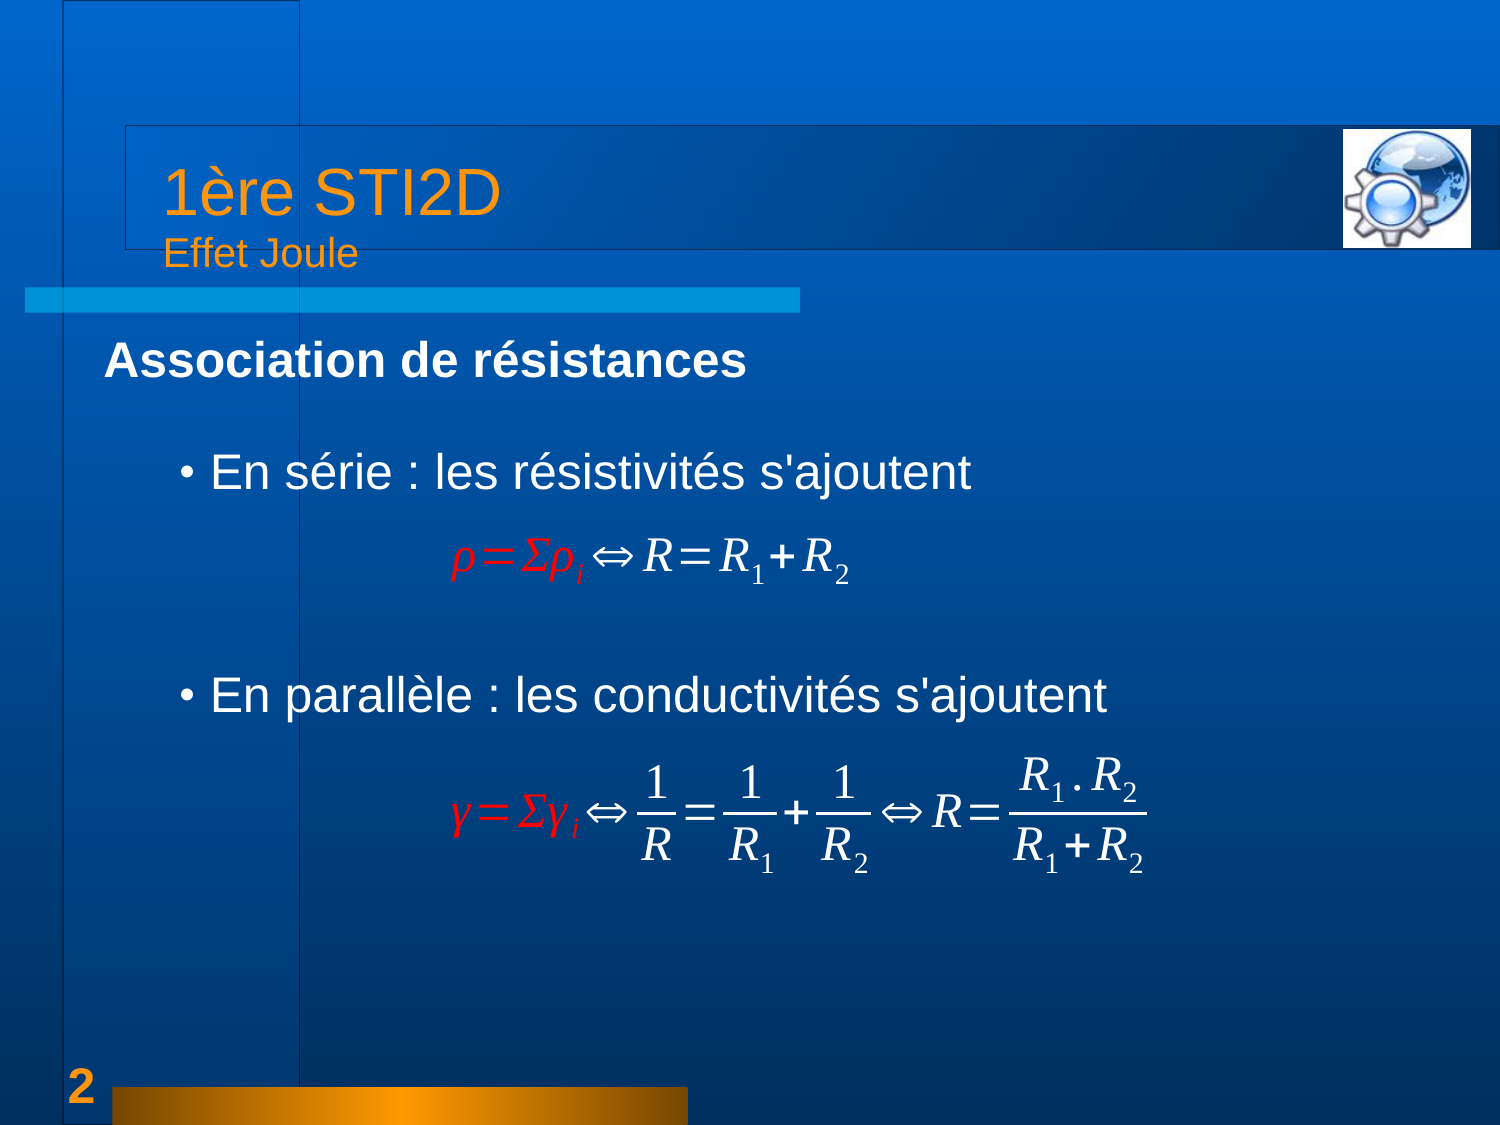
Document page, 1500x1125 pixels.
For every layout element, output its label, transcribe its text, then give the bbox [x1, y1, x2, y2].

chart [442, 746, 1155, 880]
chart [442, 528, 856, 591]
text_box Association de résistances En série : les résistivités s'ajoutent En parallèle : les conductivités s'ajoutent [88, 325, 1418, 846]
picture [1343, 129, 1471, 248]
